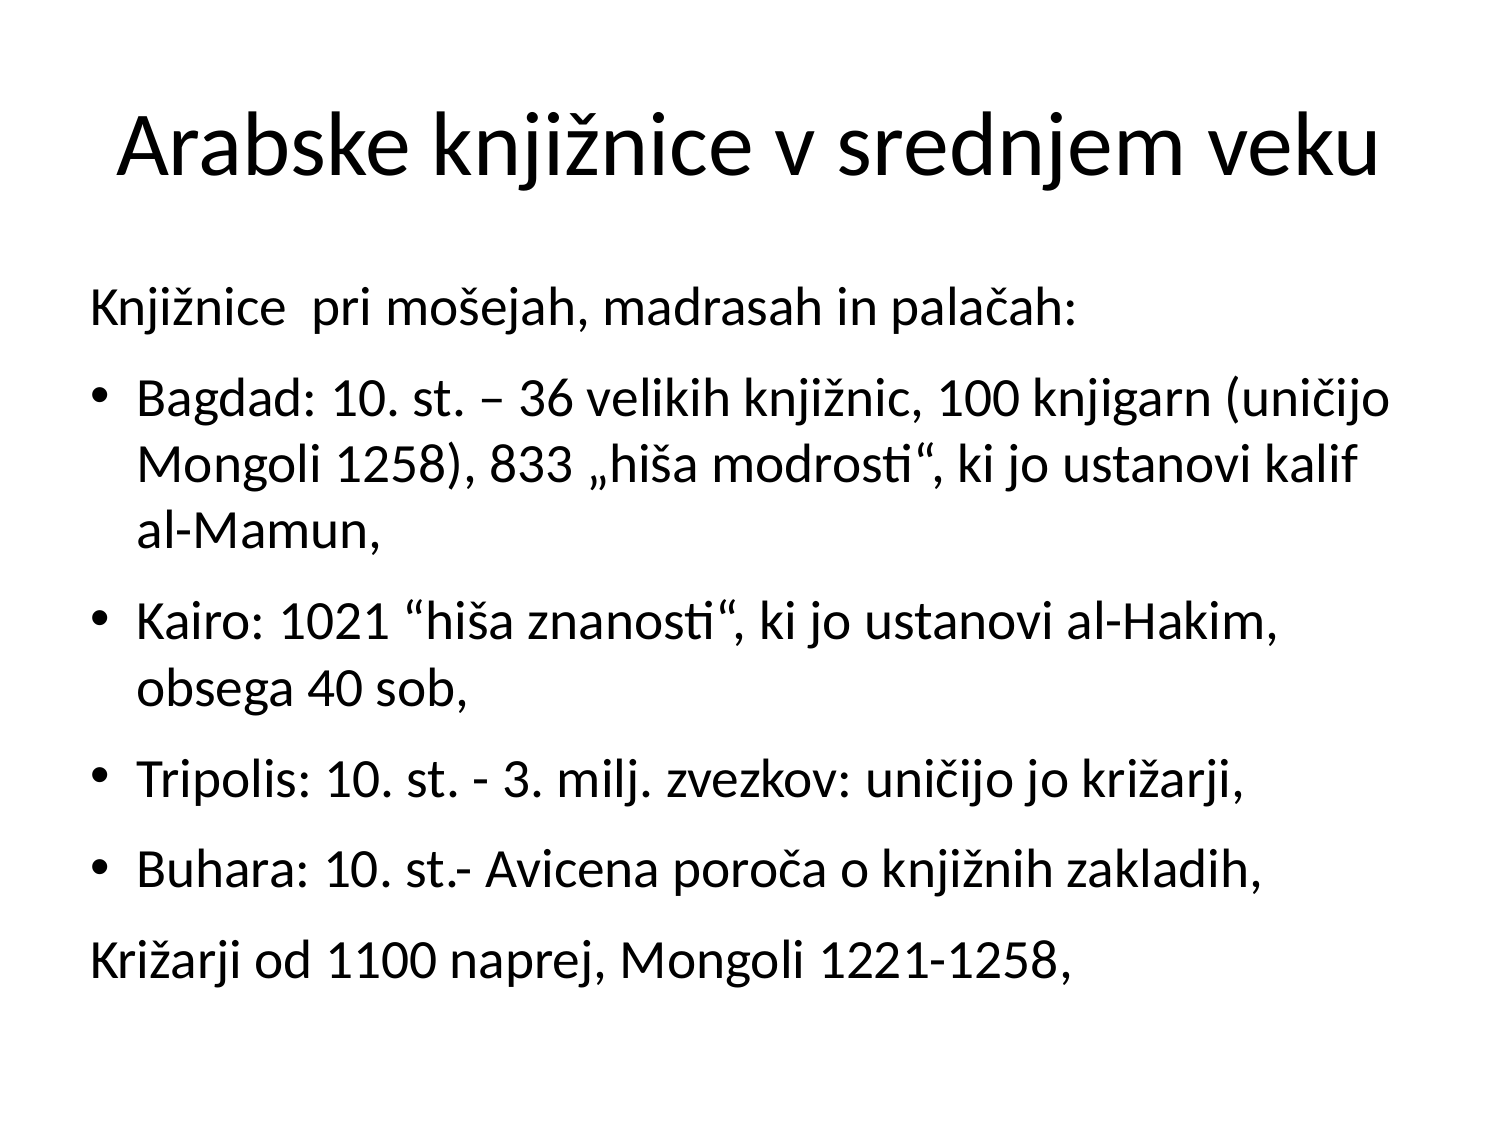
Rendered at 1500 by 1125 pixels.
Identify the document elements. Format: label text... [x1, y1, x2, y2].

list Knjižnice pri mošejah, madrasah in palačah: Bagdad: 10. st. – 36 velikih knjižnic, 100 knjigarn (uničijo Mongoli 1258), 833 „hiša modrosti“, ki jo ustanovi kalif al-Mamun, Kairo: 1021 “hiša znanosti“, ki jo ustanovi al-Hakim, obsega 40 sob, Tripolis: 10. st. - 3. milj. zvezkov: uničijo jo križarji, Buhara: 10. st.- Avicena poroča o knjižnih zakladih, Križarji od 1100 naprej, Mongoli 1221-1258, [75, 262, 1425, 1005]
title Arabske knjižnice v srednjem veku [75, 45, 1425, 233]
